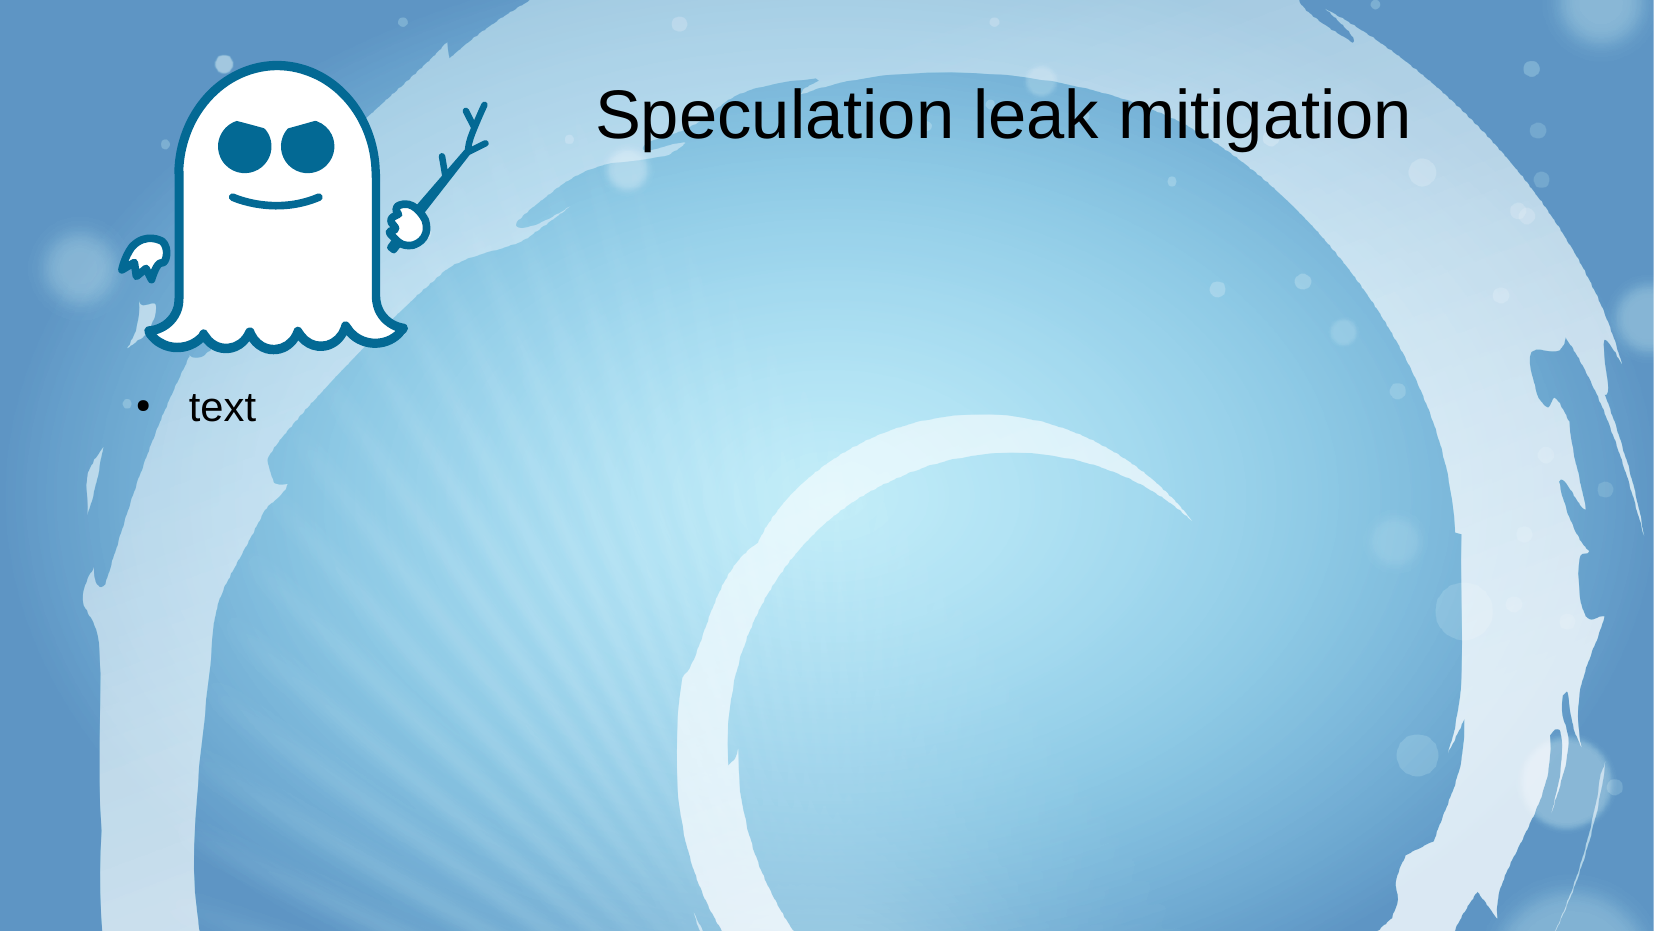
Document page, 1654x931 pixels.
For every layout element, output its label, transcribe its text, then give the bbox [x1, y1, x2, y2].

title Speculation leak mitigation [472, 37, 1536, 193]
picture [0, 0, 1654, 931]
list text [118, 383, 1536, 832]
